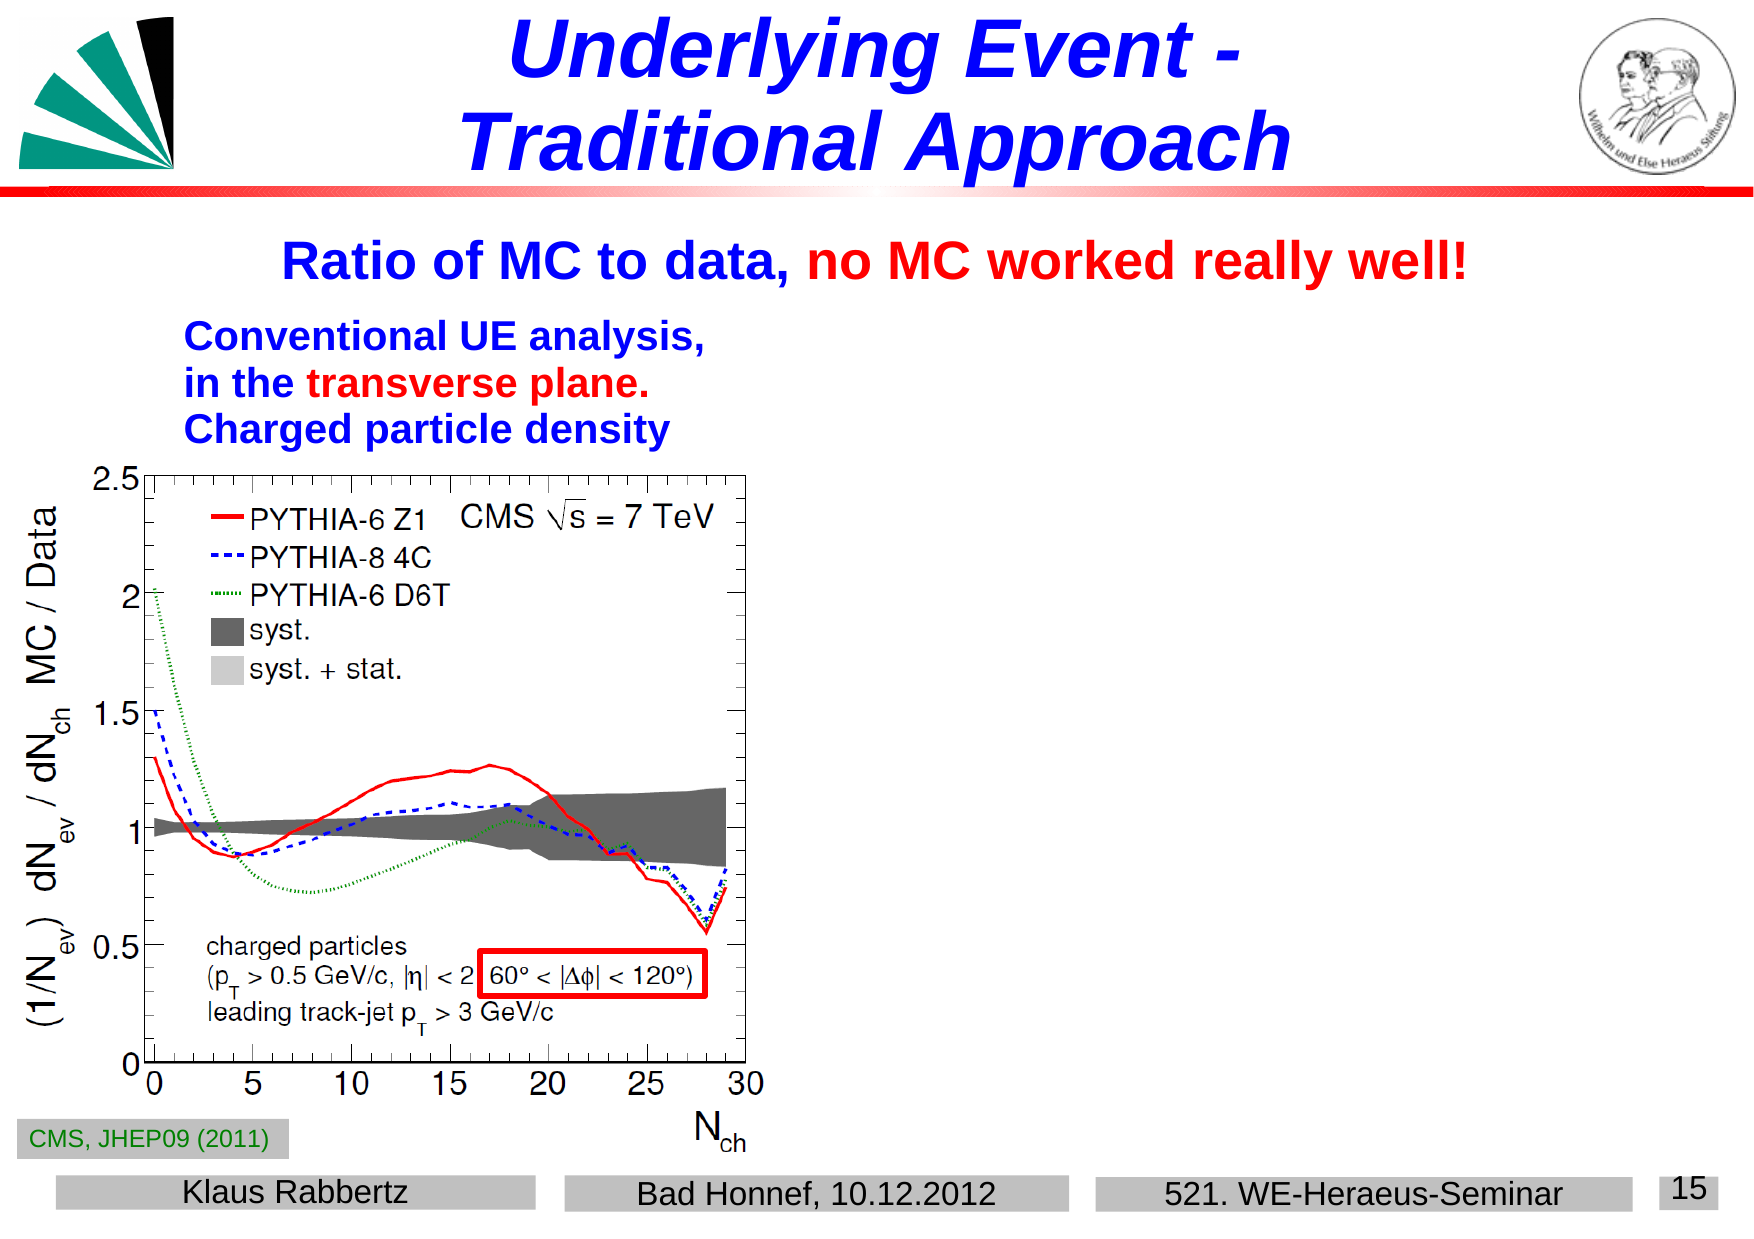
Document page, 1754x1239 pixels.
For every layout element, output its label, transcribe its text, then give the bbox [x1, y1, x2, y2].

picture [1579, 18, 1736, 175]
title Underlying Event - Traditional Approach [189, 0, 1561, 191]
picture [18, 464, 766, 1159]
text_box Conventional UE analysis, in the transverse plane. Charged particle density [171, 307, 717, 459]
picture [19, 17, 174, 171]
text_box Ratio of MC to data, no MC worked really well! [270, 225, 1484, 298]
text_box CMS, JHEP09 (2011) [17, 1118, 289, 1159]
